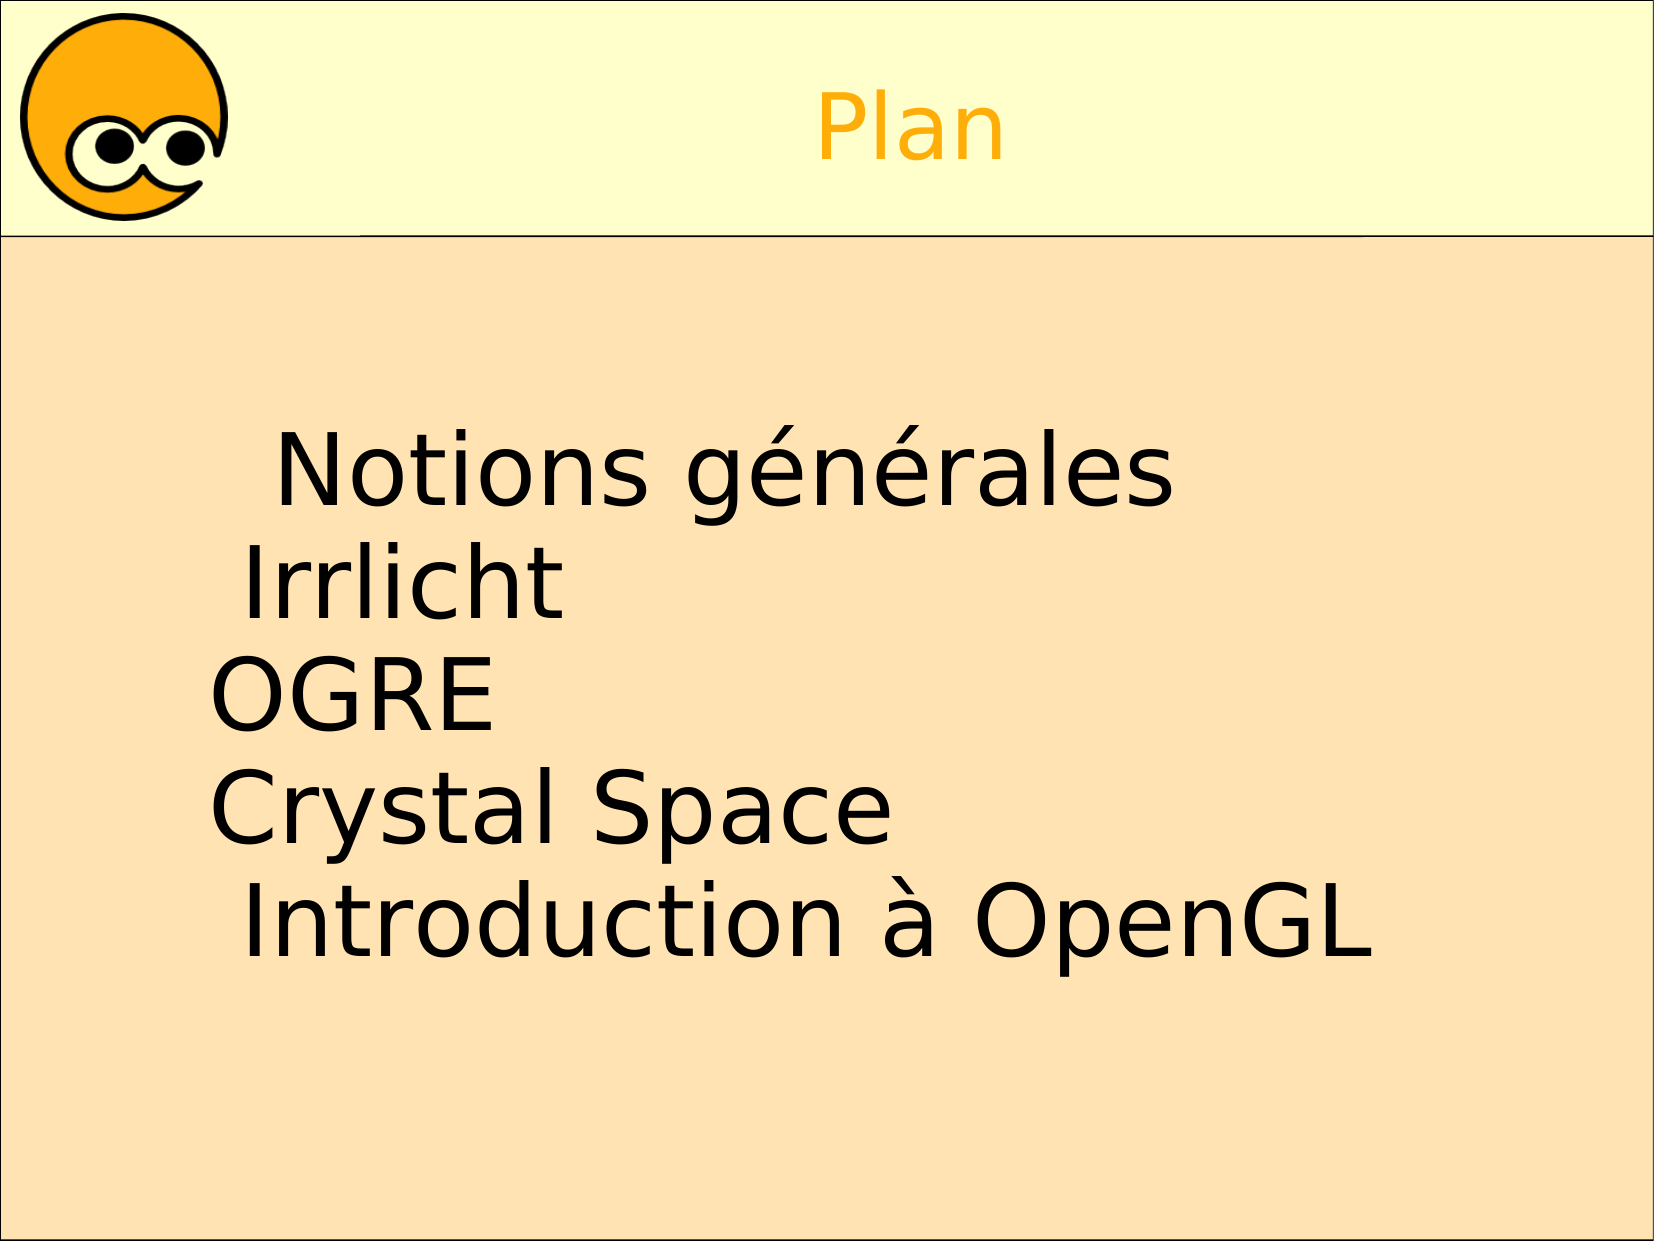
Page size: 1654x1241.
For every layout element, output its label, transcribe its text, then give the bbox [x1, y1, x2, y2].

subtitle Notions générales Irrlicht OGRE Crystal Space Introduction à OpenGL [177, 295, 1536, 1099]
picture [20, 13, 228, 221]
title Plan [252, 28, 1571, 228]
